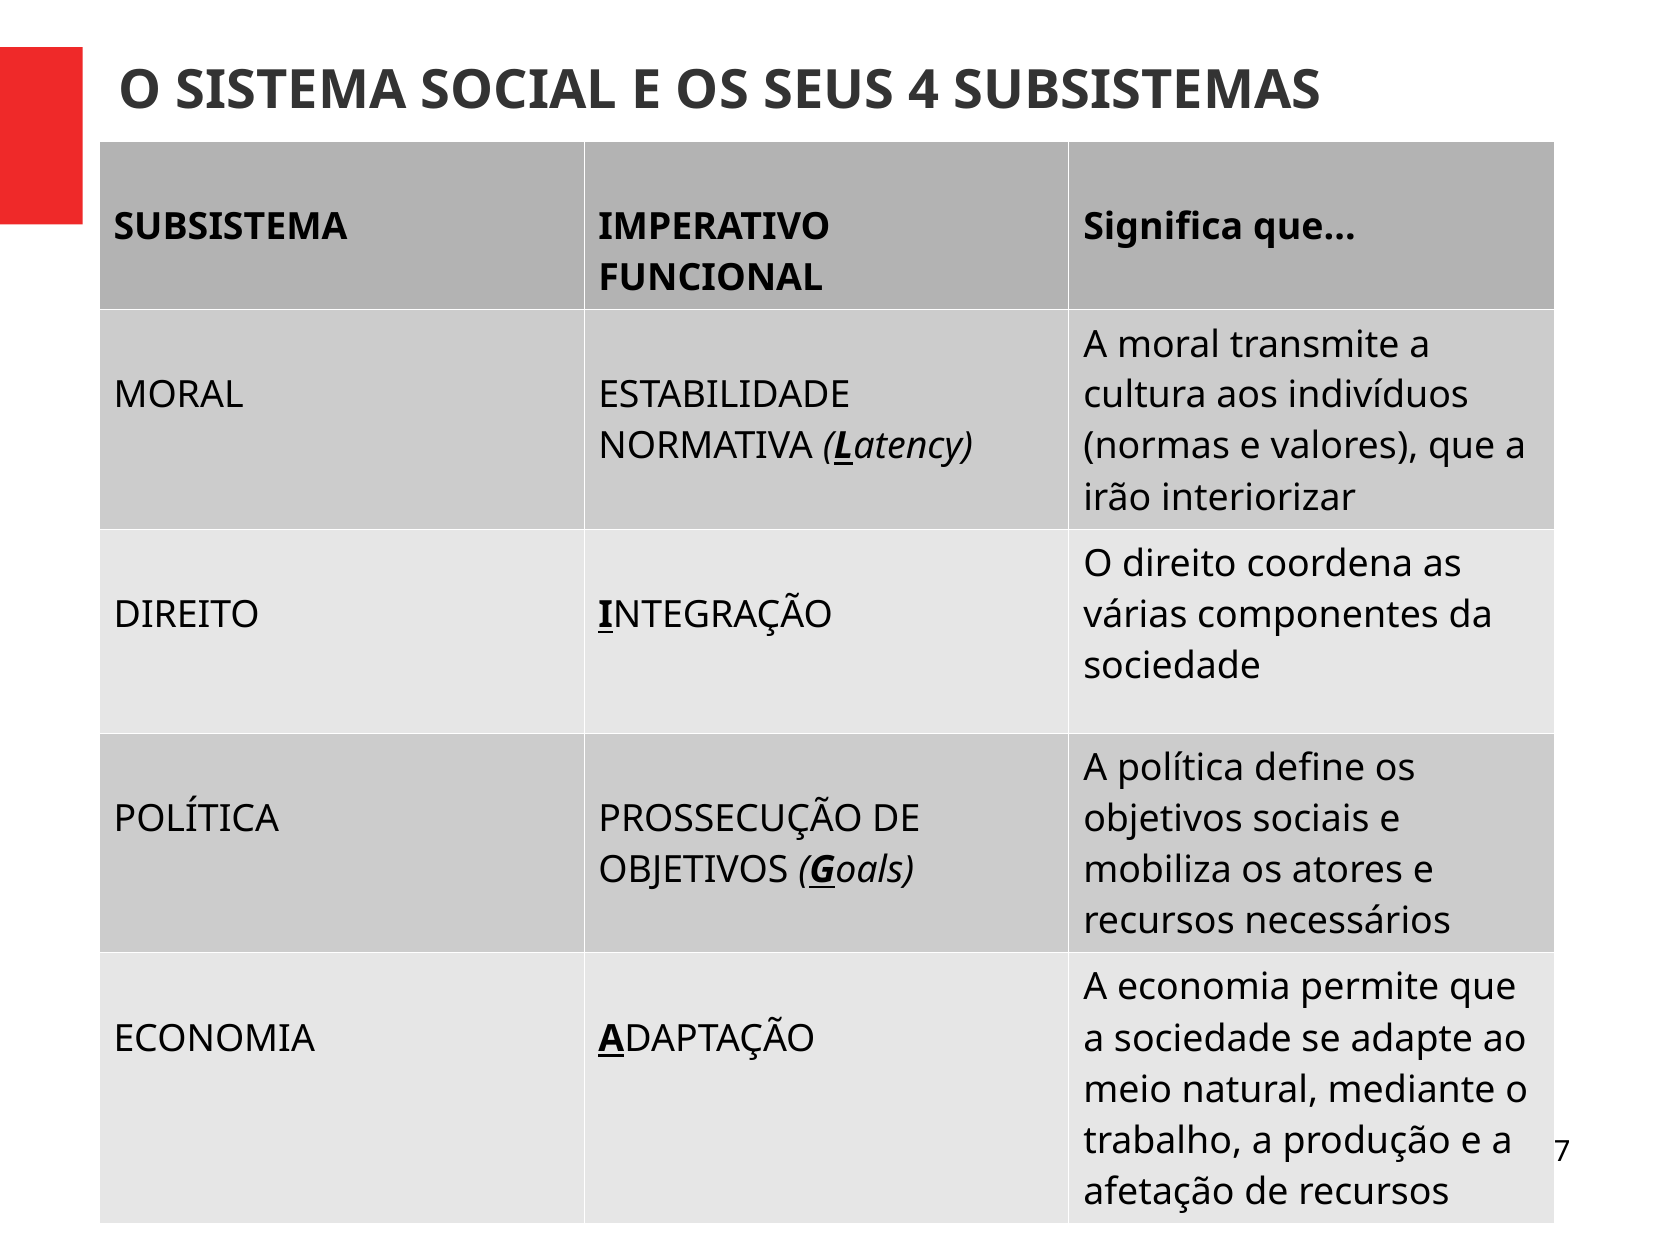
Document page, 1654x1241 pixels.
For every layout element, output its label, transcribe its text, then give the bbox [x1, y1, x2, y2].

table_cell A moral transmite a cultura aos indivíduos (normas e valores), que a irão interiorizar [1069, 310, 1554, 529]
title O SISTEMA SOCIAL E OS SEUS 4 SUBSISTEMAS [118, 0, 1571, 192]
table_header Significa que... [1069, 192, 1554, 309]
table_cell ADAPTAÇÃO [585, 953, 1068, 1223]
table_cell A política define os objetivos sociais e mobiliza os atores e recursos necessários [1069, 734, 1554, 952]
table_cell O direito coordena as várias componentes da sociedade [1069, 530, 1554, 733]
table_cell ECONOMIA [100, 953, 584, 1223]
table_cell INTEGRAÇÃO [585, 530, 1068, 733]
table_cell POLÍTICA [100, 734, 584, 952]
table_cell DIREITO [100, 530, 584, 733]
table_cell MORAL [100, 310, 584, 529]
table_cell A economia permite que a sociedade se adapte ao meio natural, mediante o trabalho, a produção e a afetação de recursos [1069, 953, 1554, 1223]
table_cell ESTABILIDADE NORMATIVA (Latency) [585, 310, 1068, 529]
table_header SUBSISTEMA [100, 142, 584, 309]
table_cell PROSSECUÇÃO DE OBJETIVOS (Goals) [585, 734, 1068, 952]
table_header IMPERATIVO FUNCIONAL [585, 192, 1068, 309]
